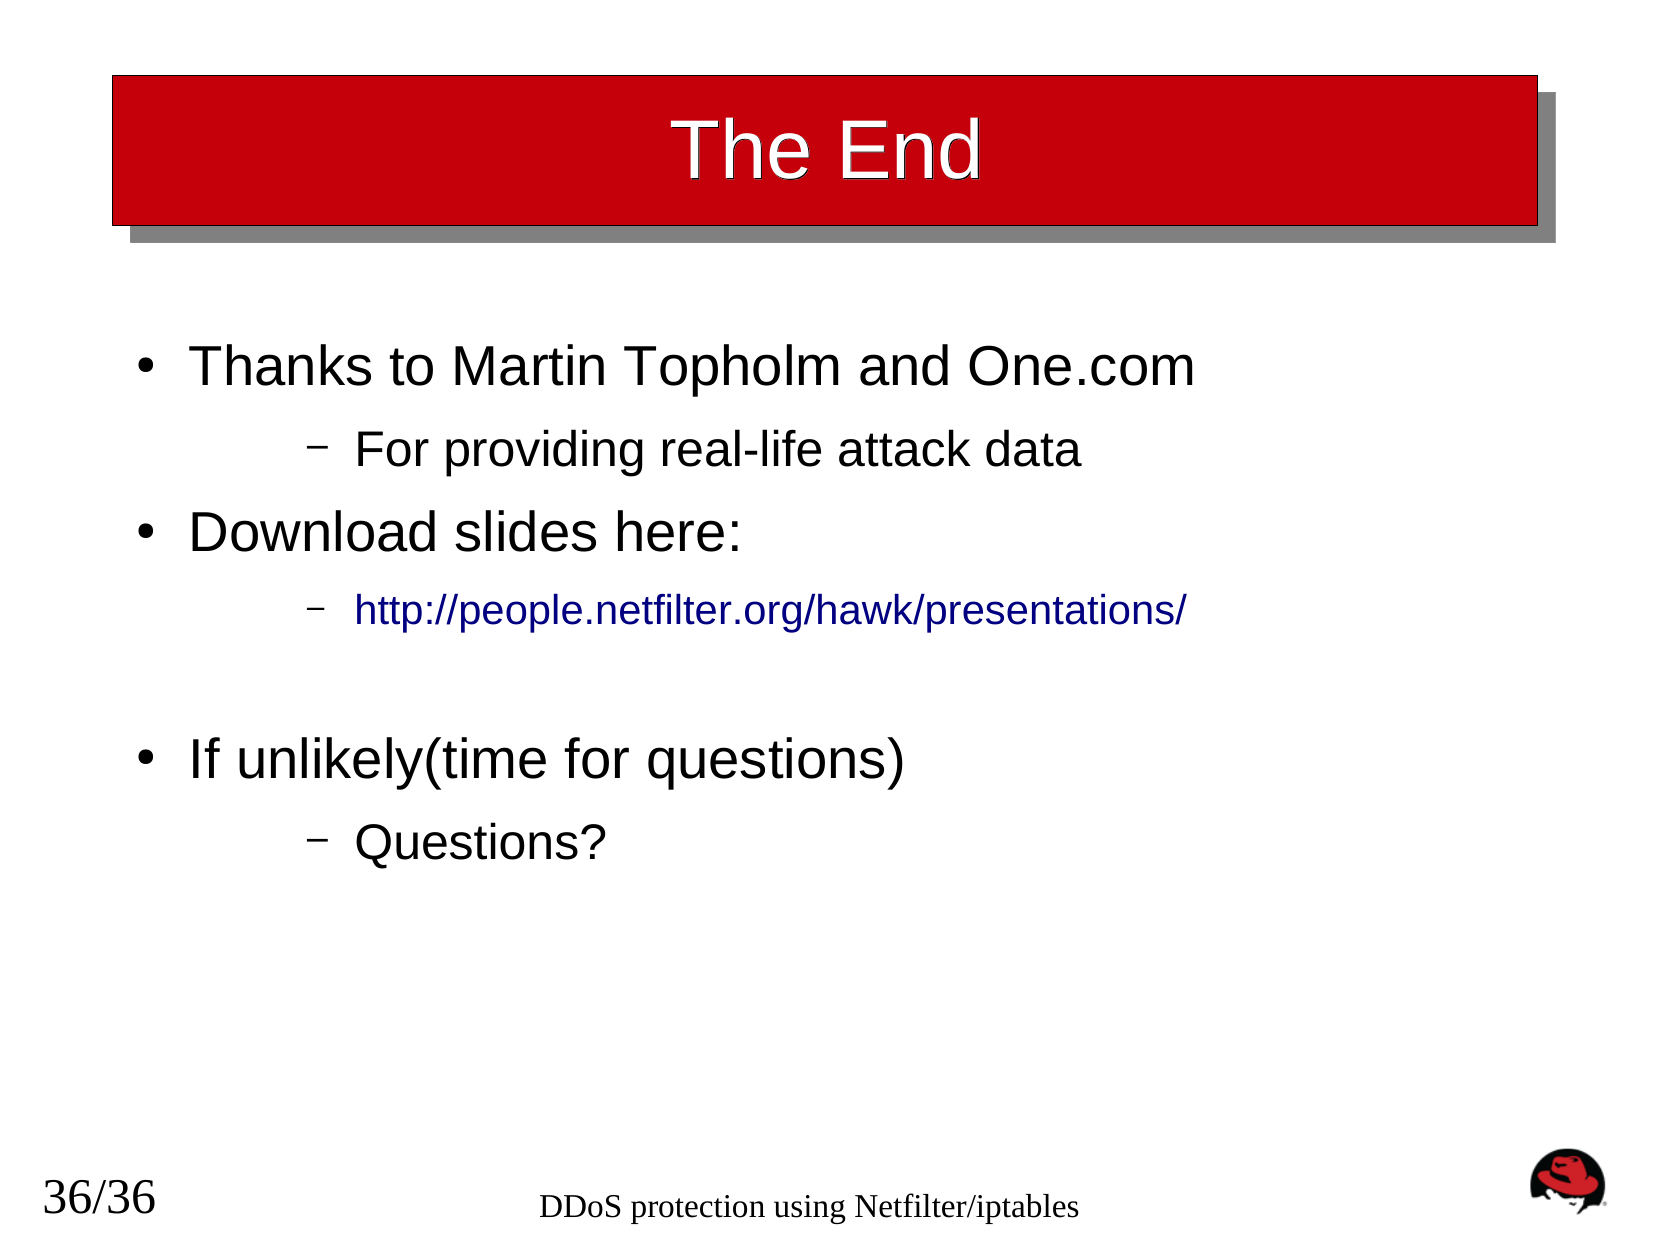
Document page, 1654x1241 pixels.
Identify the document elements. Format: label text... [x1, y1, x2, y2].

title The End [116, 75, 1538, 226]
picture [1529, 1146, 1613, 1224]
list Thanks to Martin Topholm and One.com For providing real-life attack data Download slides here: http://people.netfilter.org/hawk/presentations/ If unlikely(time for questions) Questions? [118, 334, 1544, 1123]
